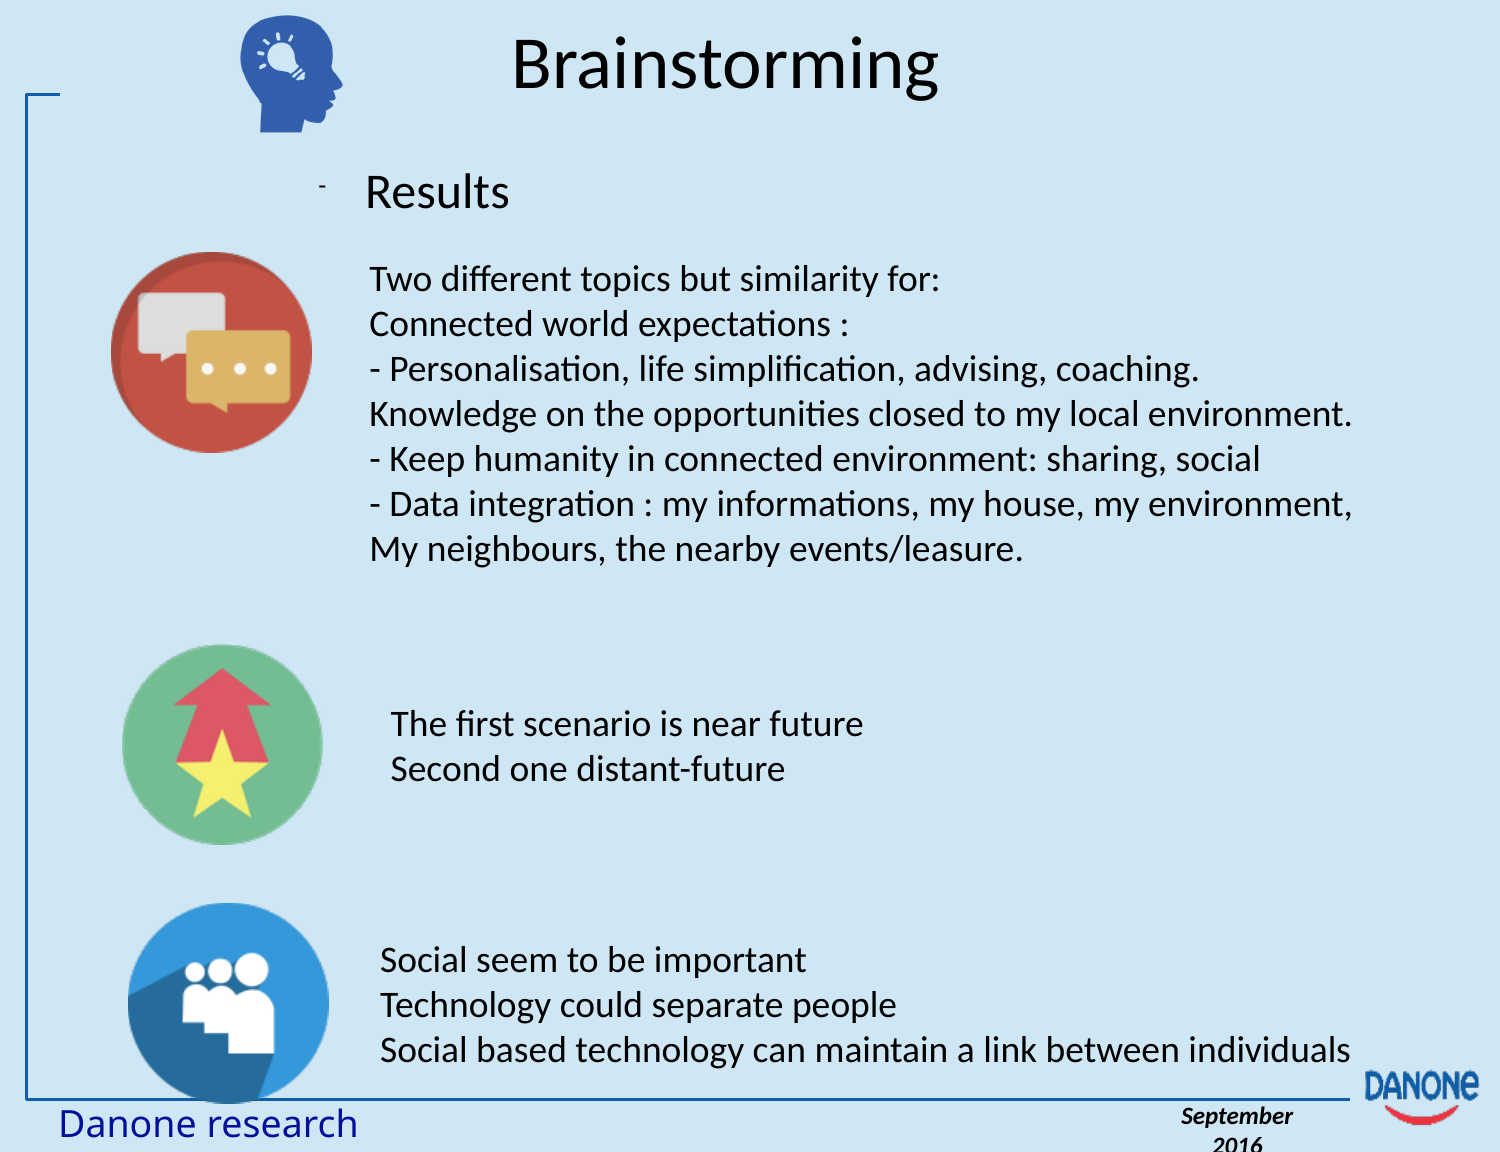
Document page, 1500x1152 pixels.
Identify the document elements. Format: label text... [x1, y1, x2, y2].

picture [111, 252, 312, 453]
text_box Danone research [43, 1092, 392, 1152]
text_box September 2016 [1147, 1092, 1327, 1152]
picture [229, 11, 353, 135]
picture [1362, 1067, 1482, 1130]
text_box The first scenario is near future Second one distant-future [375, 691, 1126, 797]
picture [122, 644, 323, 845]
text_box Results [303, 106, 638, 301]
picture [128, 903, 329, 1104]
text_box Brainstorming [496, 5, 956, 111]
text_box Social seem to be important Technology could separate people Social based technology can maintain a link between individuals [365, 928, 1399, 1078]
text_box Two different topics but similarity for: Connected world expectations : - Personalisation, life simplification, advising, coaching. Knowledge on the opportunities closed to my local environment. - Keep humanity in connected environment: sharing, social - Data integration : my informations, my house, my environment, My neighbours, the nearby events/leasure. [354, 246, 1369, 577]
